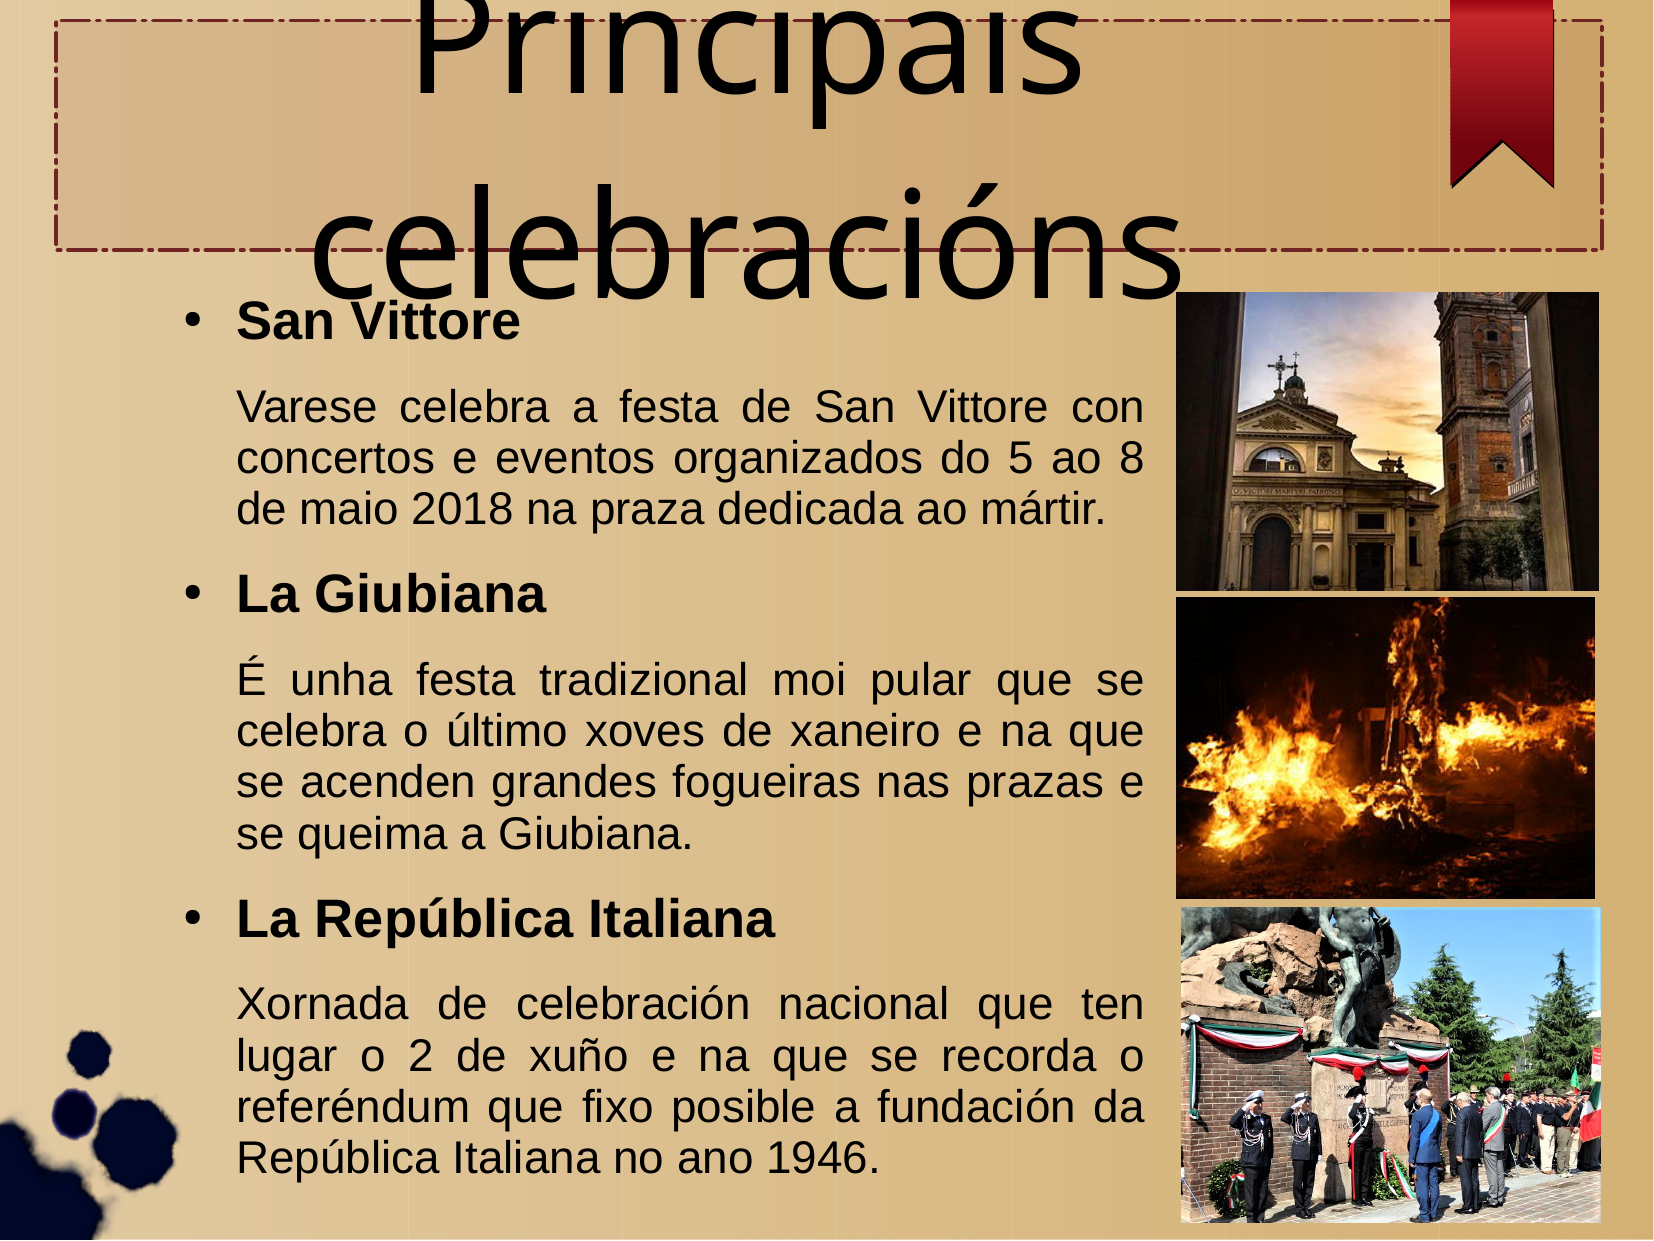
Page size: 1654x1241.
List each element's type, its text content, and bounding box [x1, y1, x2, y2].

picture [1176, 292, 1599, 591]
title Principais celebracións [82, 39, 1412, 237]
list San Vittore Varese celebra a festa de San Vittore con concertos e eventos organizados do 5 ao 8 de maio 2018 na praza dedicada ao mártir. La Giubiana É unha festa tradizional moi pular que se celebra o último xoves de xaneiro e na que se acenden grandes fogueiras nas prazas e se queima a Giubiana. La República Italiana Xornada de celebración nacional que ten lugar o 2 de xuño e na que se recorda o referéndum que fixo posible a fundación da República Italiana no ano 1946. [165, 290, 1146, 1241]
picture [1176, 597, 1595, 899]
picture [1181, 907, 1601, 1223]
